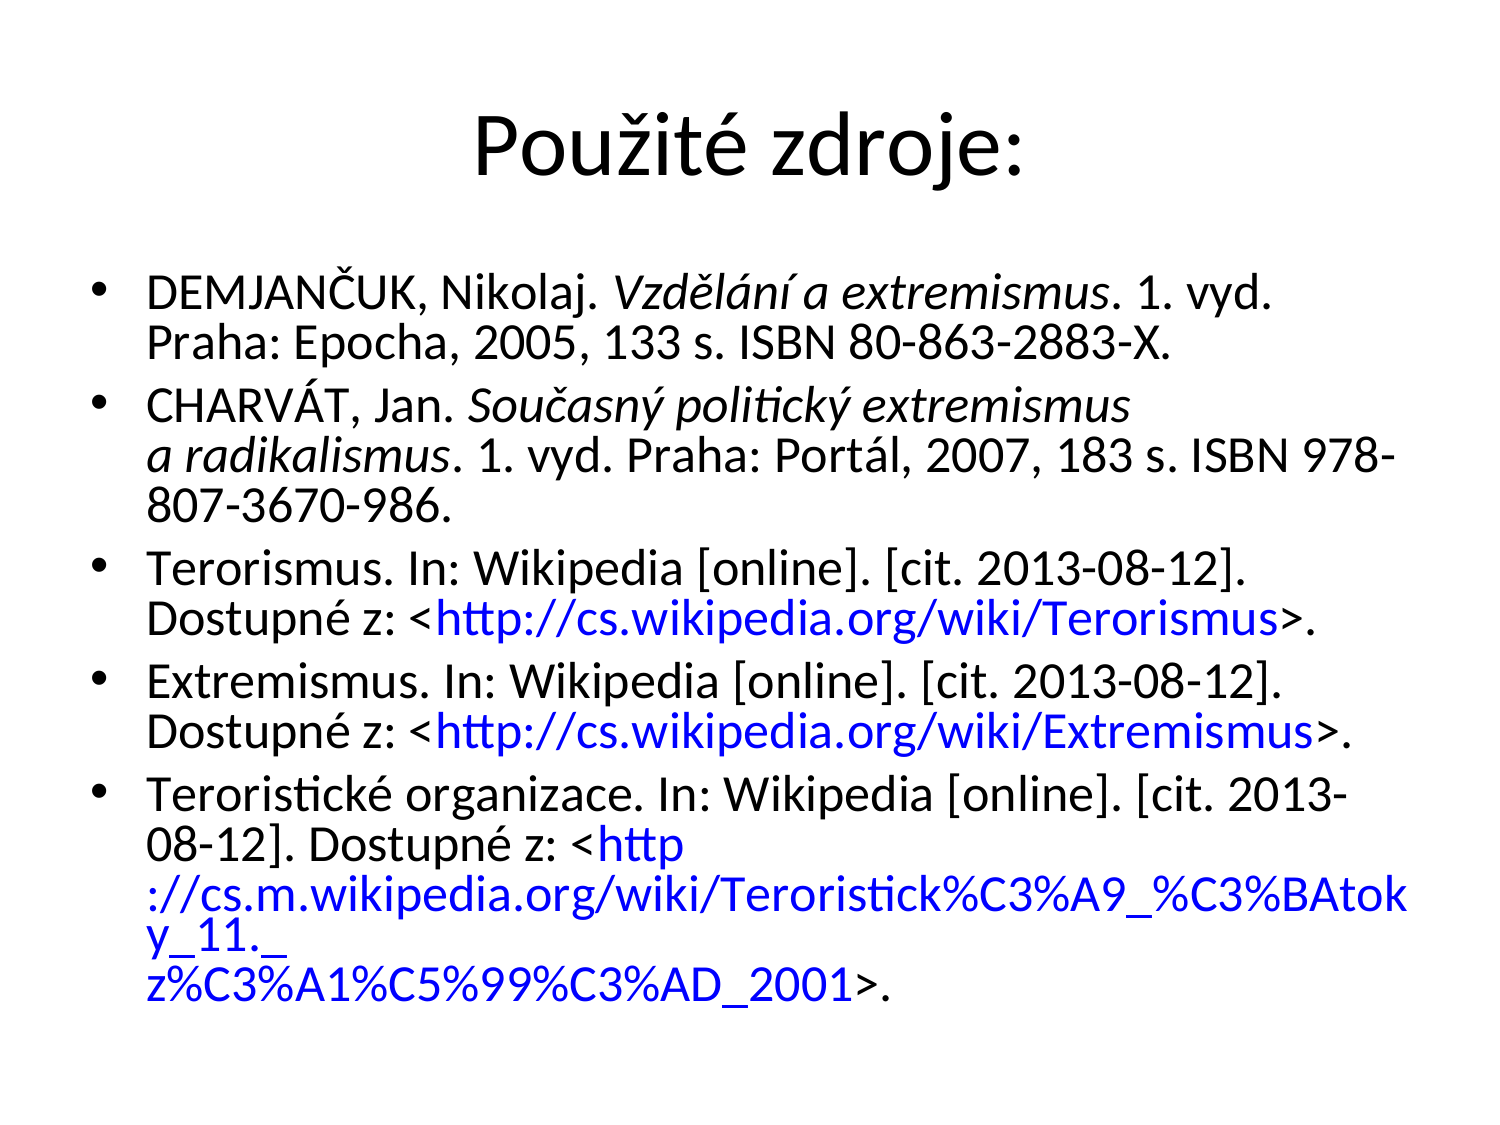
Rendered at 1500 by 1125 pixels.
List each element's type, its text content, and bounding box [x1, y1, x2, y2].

list DEMJANČUK, Nikolaj. Vzdělání a extremismus. 1. vyd. Praha: Epocha, 2005, 133 s. ISBN 80-863-2883-X. CHARVÁT, Jan. Současný politický extremismus a radikalismus. 1. vyd. Praha: Portál, 2007, 183 s. ISBN 978-807-3670-986. Terorismus. In: Wikipedia [online]. [cit. 2013-08-12]. Dostupné z: <http://cs.wikipedia.org/wiki/Terorismus>. Extremismus. In: Wikipedia [online]. [cit. 2013-08-12]. Dostupné z: <http://cs.wikipedia.org/wiki/Extremismus>. Teroristické organizace. In: Wikipedia [online]. [cit. 2013-08-12]. Dostupné z: <http://cs.m.wikipedia.org/wiki/Teroristick%C3%A9_%C3%BAtoky_11._z%C3%A1%C5%99%C3%AD_2001>. [75, 262, 1426, 1125]
title Použité zdroje: [75, 45, 1426, 233]
